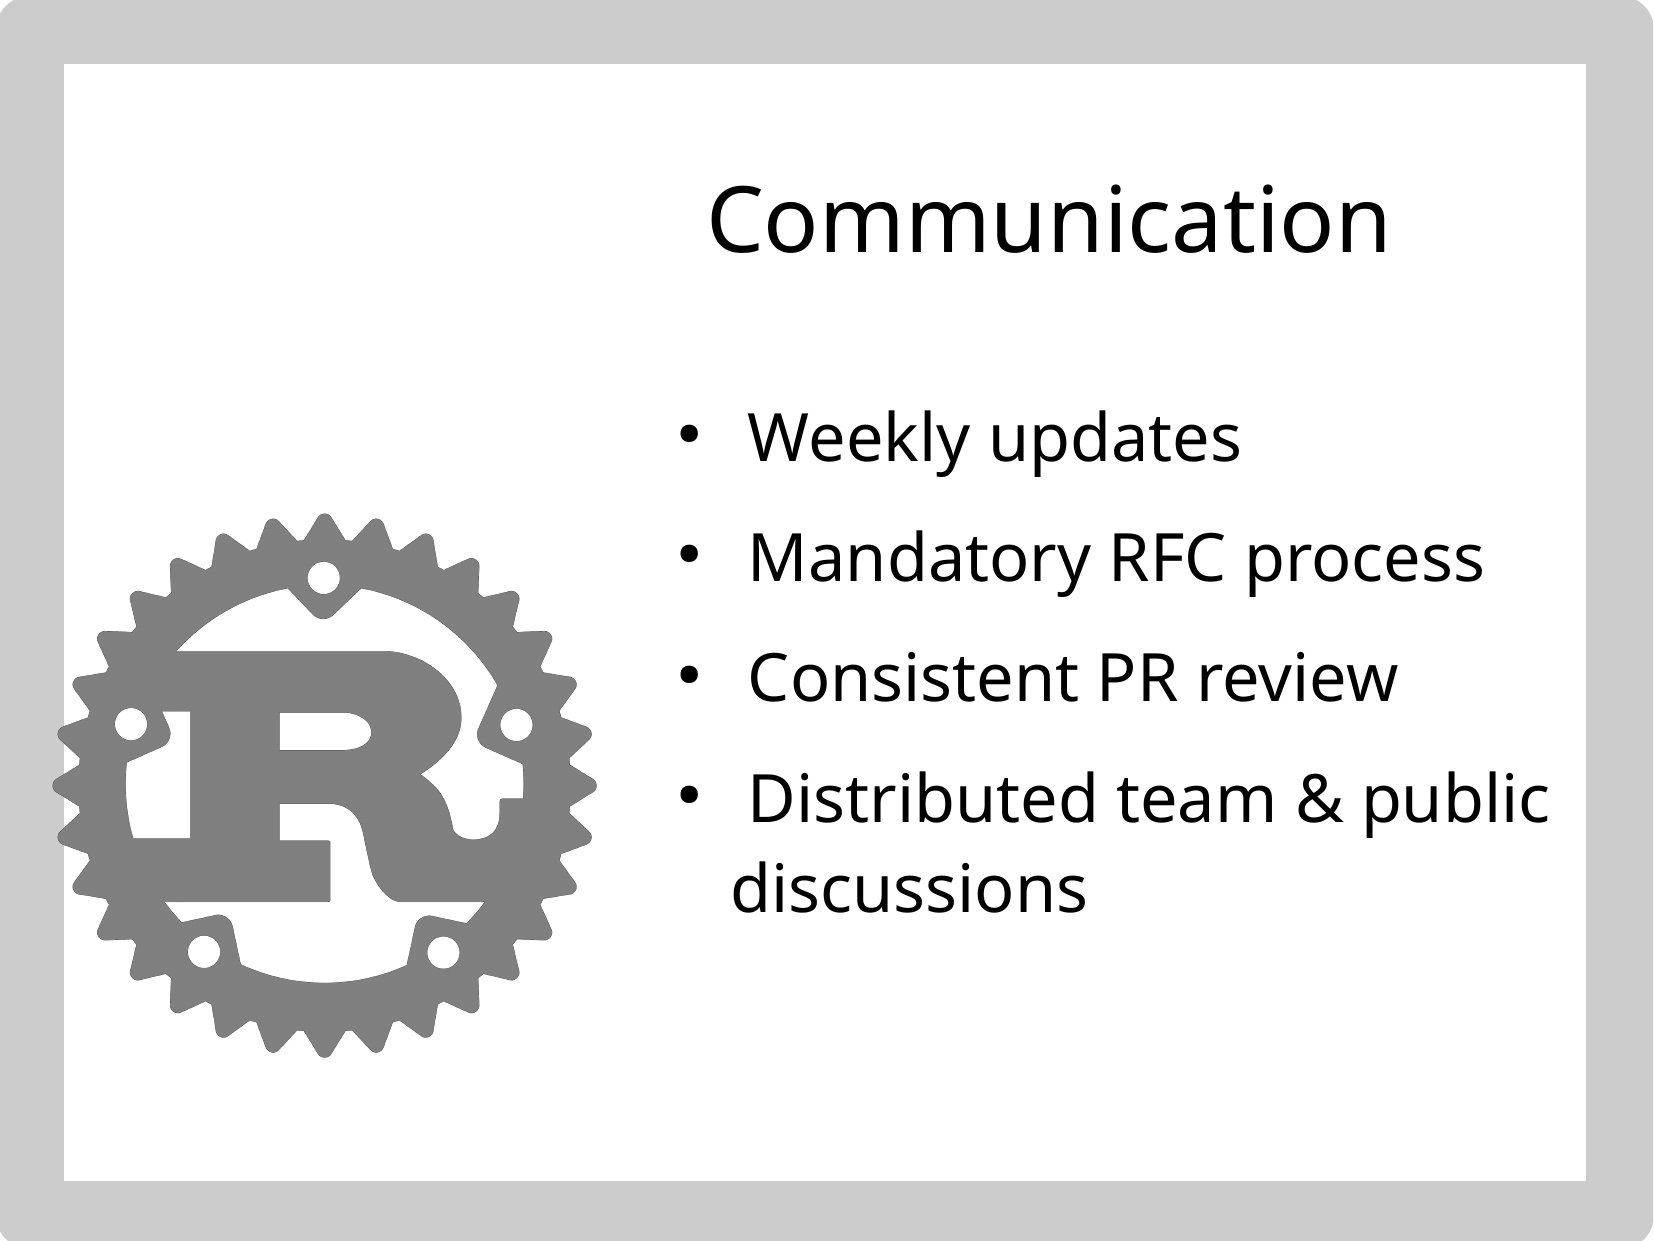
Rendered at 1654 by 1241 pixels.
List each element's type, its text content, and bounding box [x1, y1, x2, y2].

list Weekly updates Mandatory RFC process Consistent PR review Distributed team & public discussions [659, 390, 1571, 1156]
picture [49, 510, 600, 1061]
title Communication [539, 75, 1560, 361]
